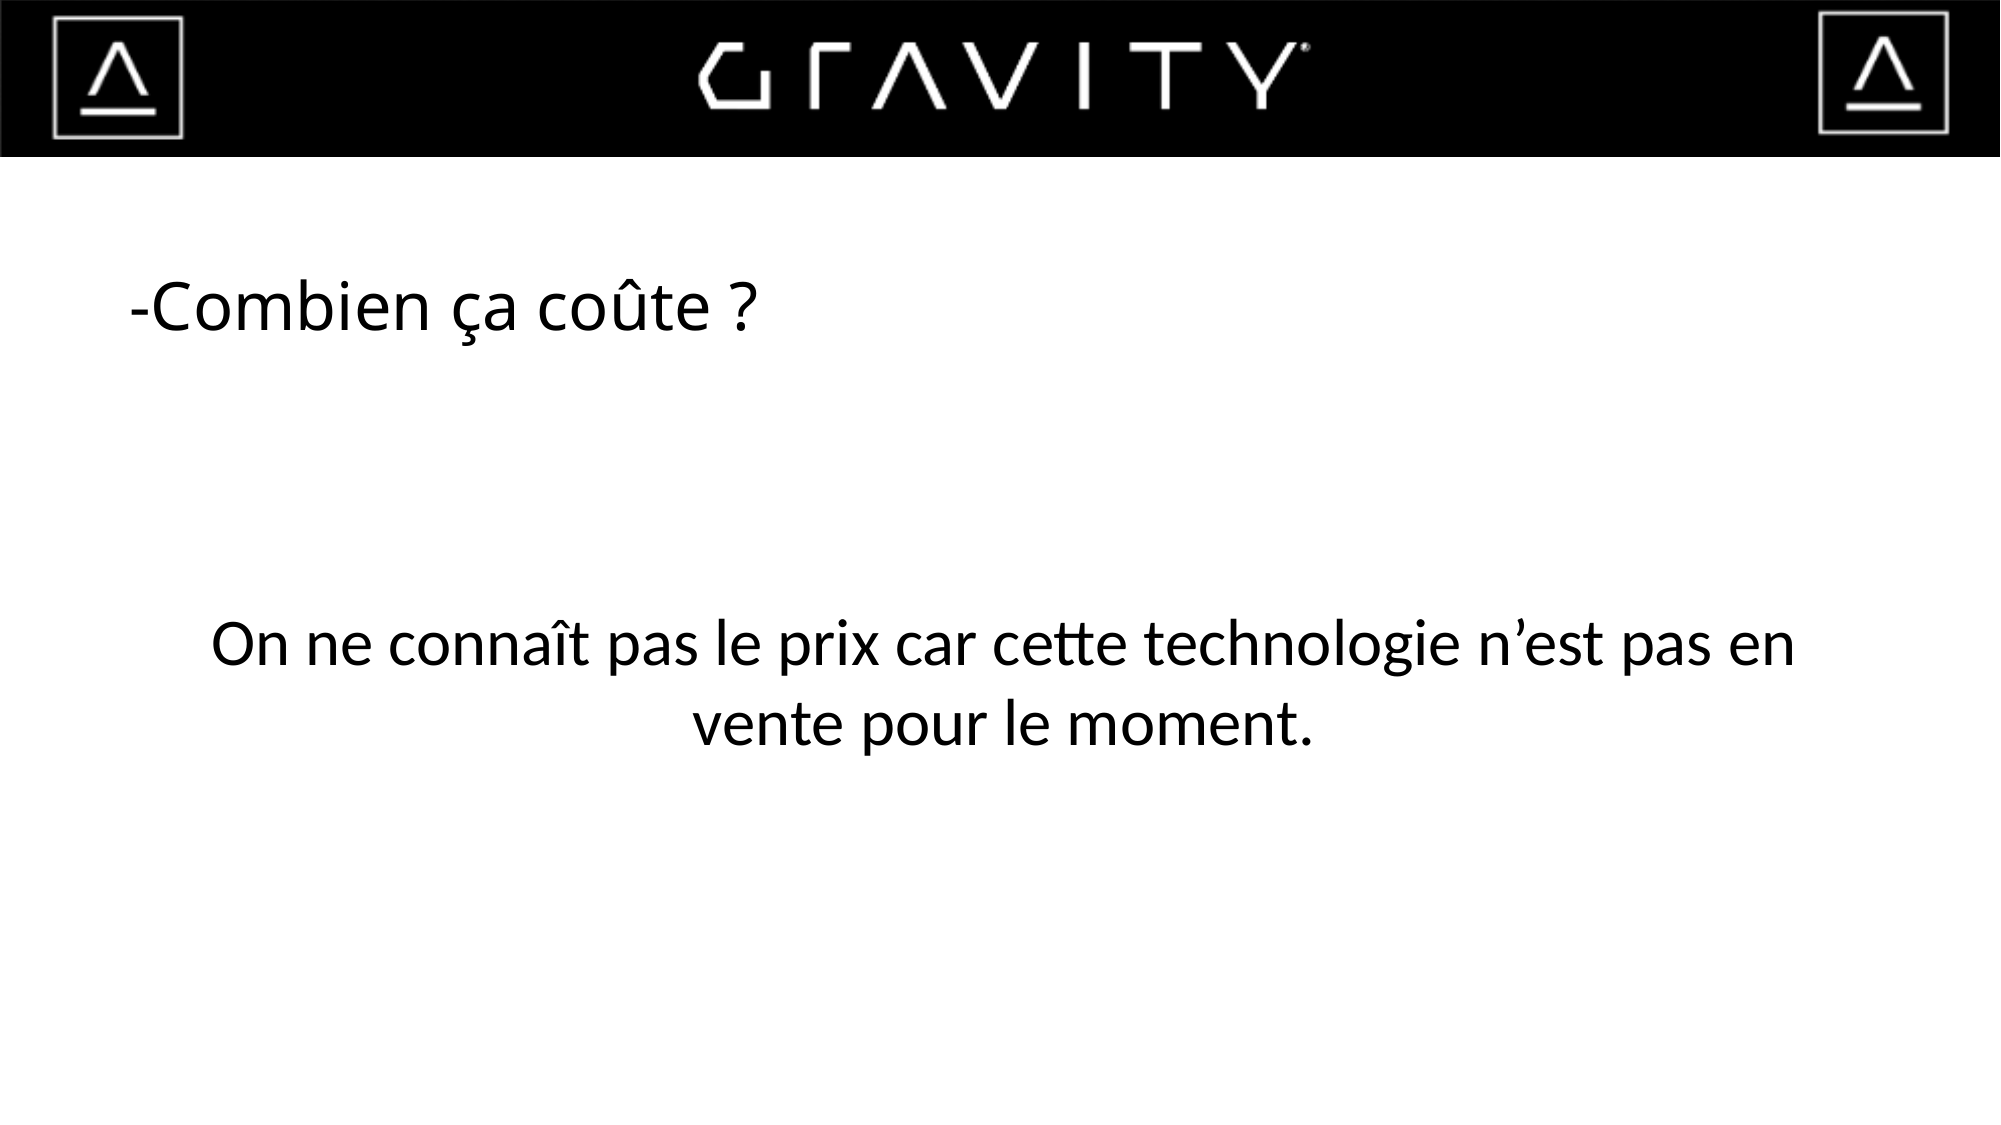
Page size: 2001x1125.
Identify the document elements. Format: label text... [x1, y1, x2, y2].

picture [0, 0, 2000, 157]
text_box On ne connaît pas le prix car cette technologie n’est pas en vente pour le moment. [141, 436, 1867, 922]
text_box -Combien ça coûte ? [129, 172, 1855, 390]
